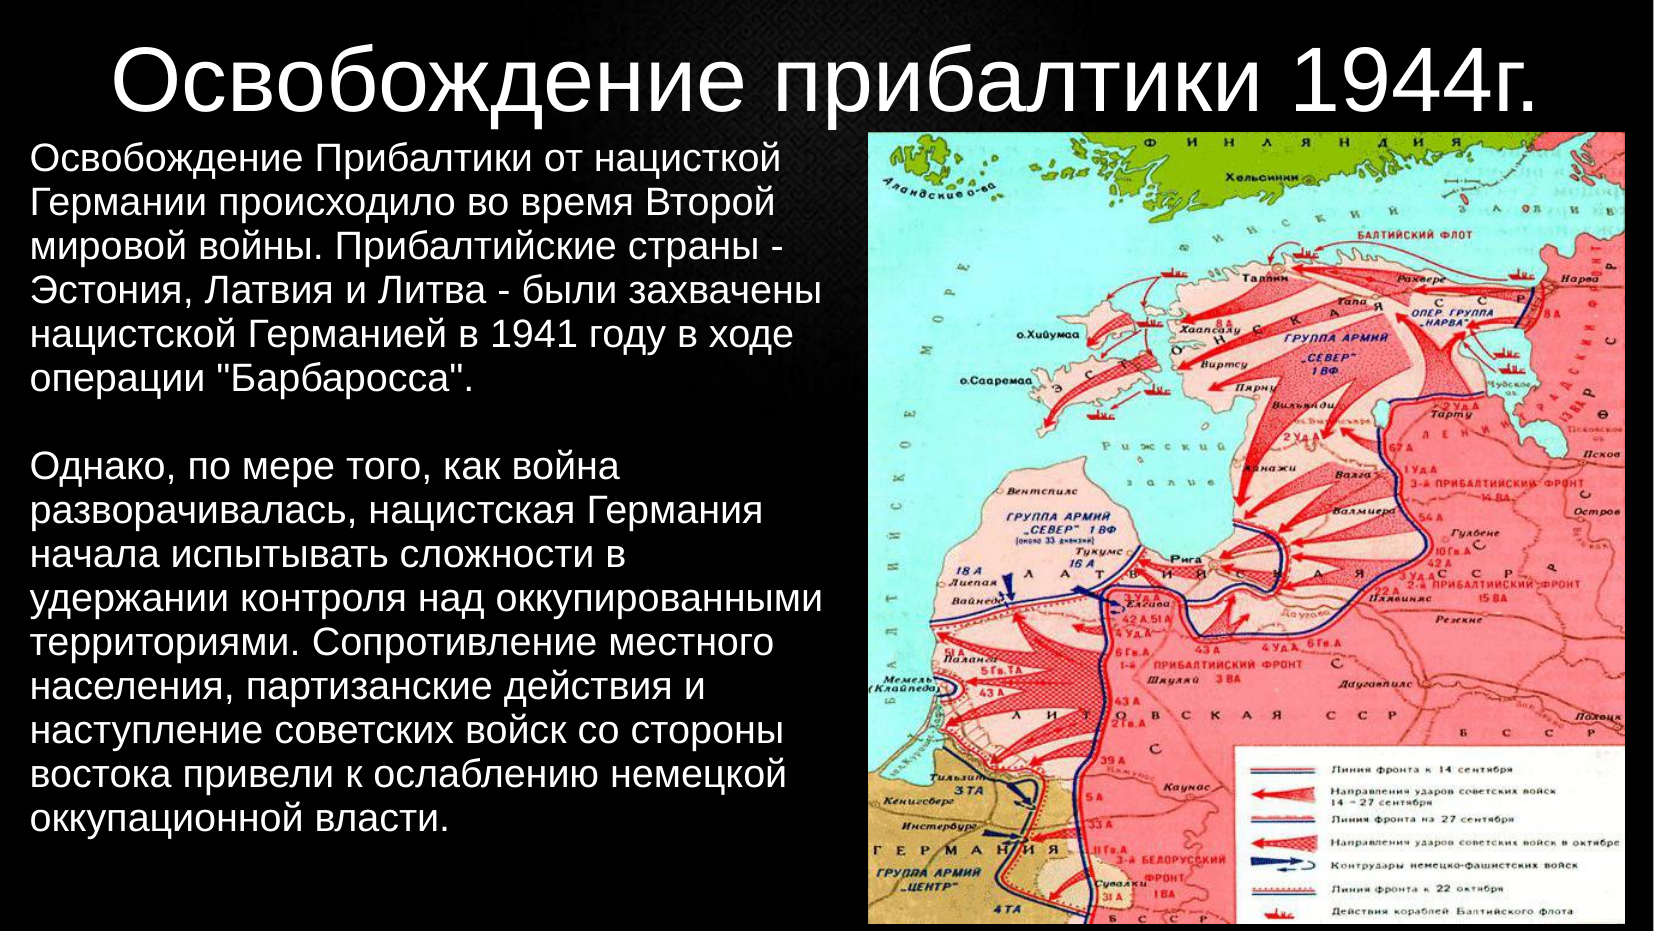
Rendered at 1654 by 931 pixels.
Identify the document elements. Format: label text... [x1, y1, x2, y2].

title Освобождение прибалтики 1944г. [82, 1, 1571, 157]
subtitle Освобождение Прибалтики от нацисткой Германии происходило во время Второй мировой войны. Прибалтийские страны - Эстония, Латвия и Литва - были захвачены нацистской Германией в 1941 году в ходе операции "Барбаросса". Однако, по мере того, как война разворачивалась, нацистская Германия начала испытывать сложности в удержании контроля над оккупированными территориями. Сопротивление местного населения, партизанские действия и наступление советских войск со стороны востока привели к ослаблению немецкой оккупационной власти. [29, 135, 827, 928]
picture [0, 0, 1654, 931]
